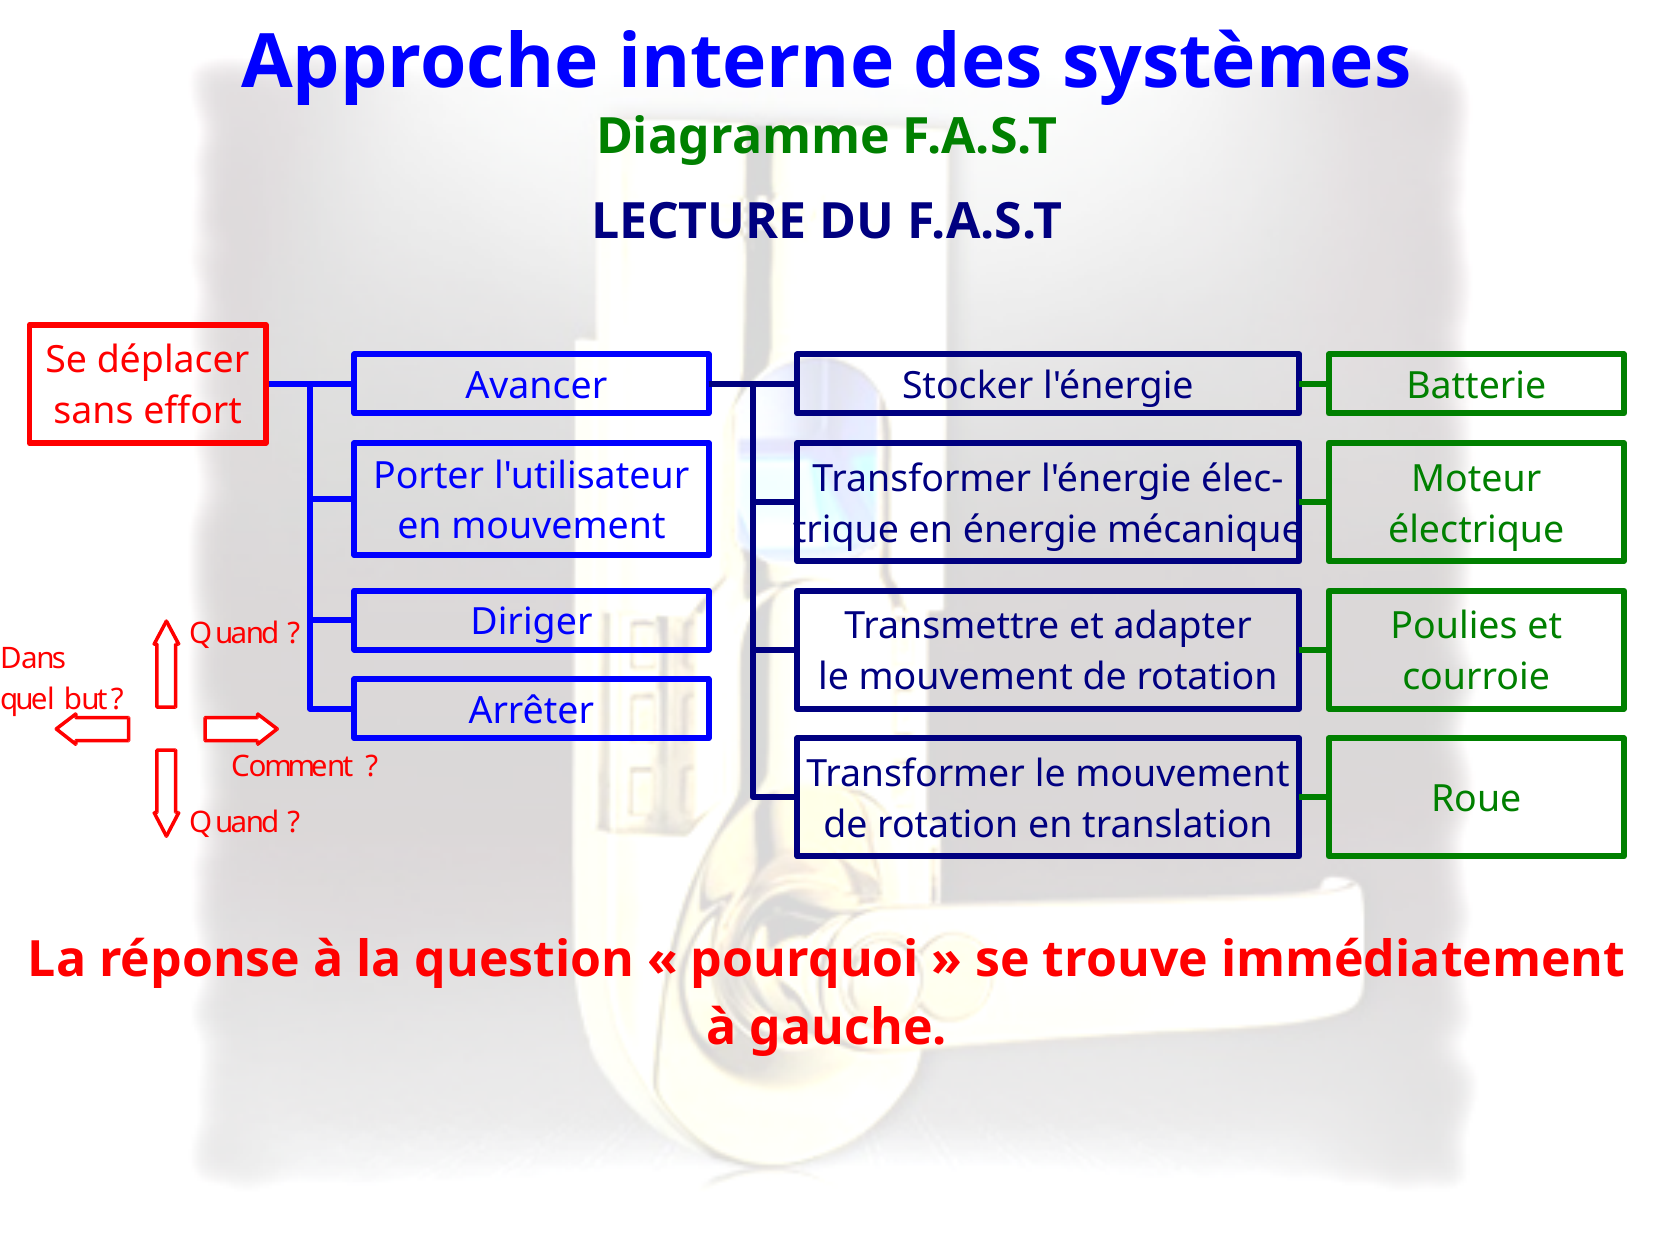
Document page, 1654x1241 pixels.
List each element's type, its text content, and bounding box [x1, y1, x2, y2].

text_box Diriger [354, 590, 709, 650]
text_box Avancer [354, 354, 709, 414]
text_box Se déplacer sans effort [29, 324, 266, 443]
text_box Transformer l'énergie élec- trique en énergie mécanique [797, 442, 1300, 562]
text_box Poulies et courroie [1328, 590, 1625, 709]
text_box Batterie [1328, 354, 1625, 414]
text_box Moteur électrique [1328, 442, 1625, 562]
text_box La réponse à la question « pourquoi » se trouve immédiatement à gauche. [0, 915, 1654, 1070]
text_box Stocker l'énergie [797, 354, 1300, 414]
text_box Diagramme F.A.S.T [0, 92, 1654, 178]
text_box Transmettre et adapter le mouvement de rotation [797, 590, 1300, 709]
text_box Roue [1328, 738, 1625, 857]
text_box LECTURE DU F.A.S.T [0, 178, 1654, 262]
text_box Porter l'utilisateur en mouvement [354, 442, 709, 556]
text_box Arrêter [384, 679, 709, 739]
chart [0, 610, 384, 857]
text_box Transformer le mouvement de rotation en translation [797, 738, 1300, 857]
